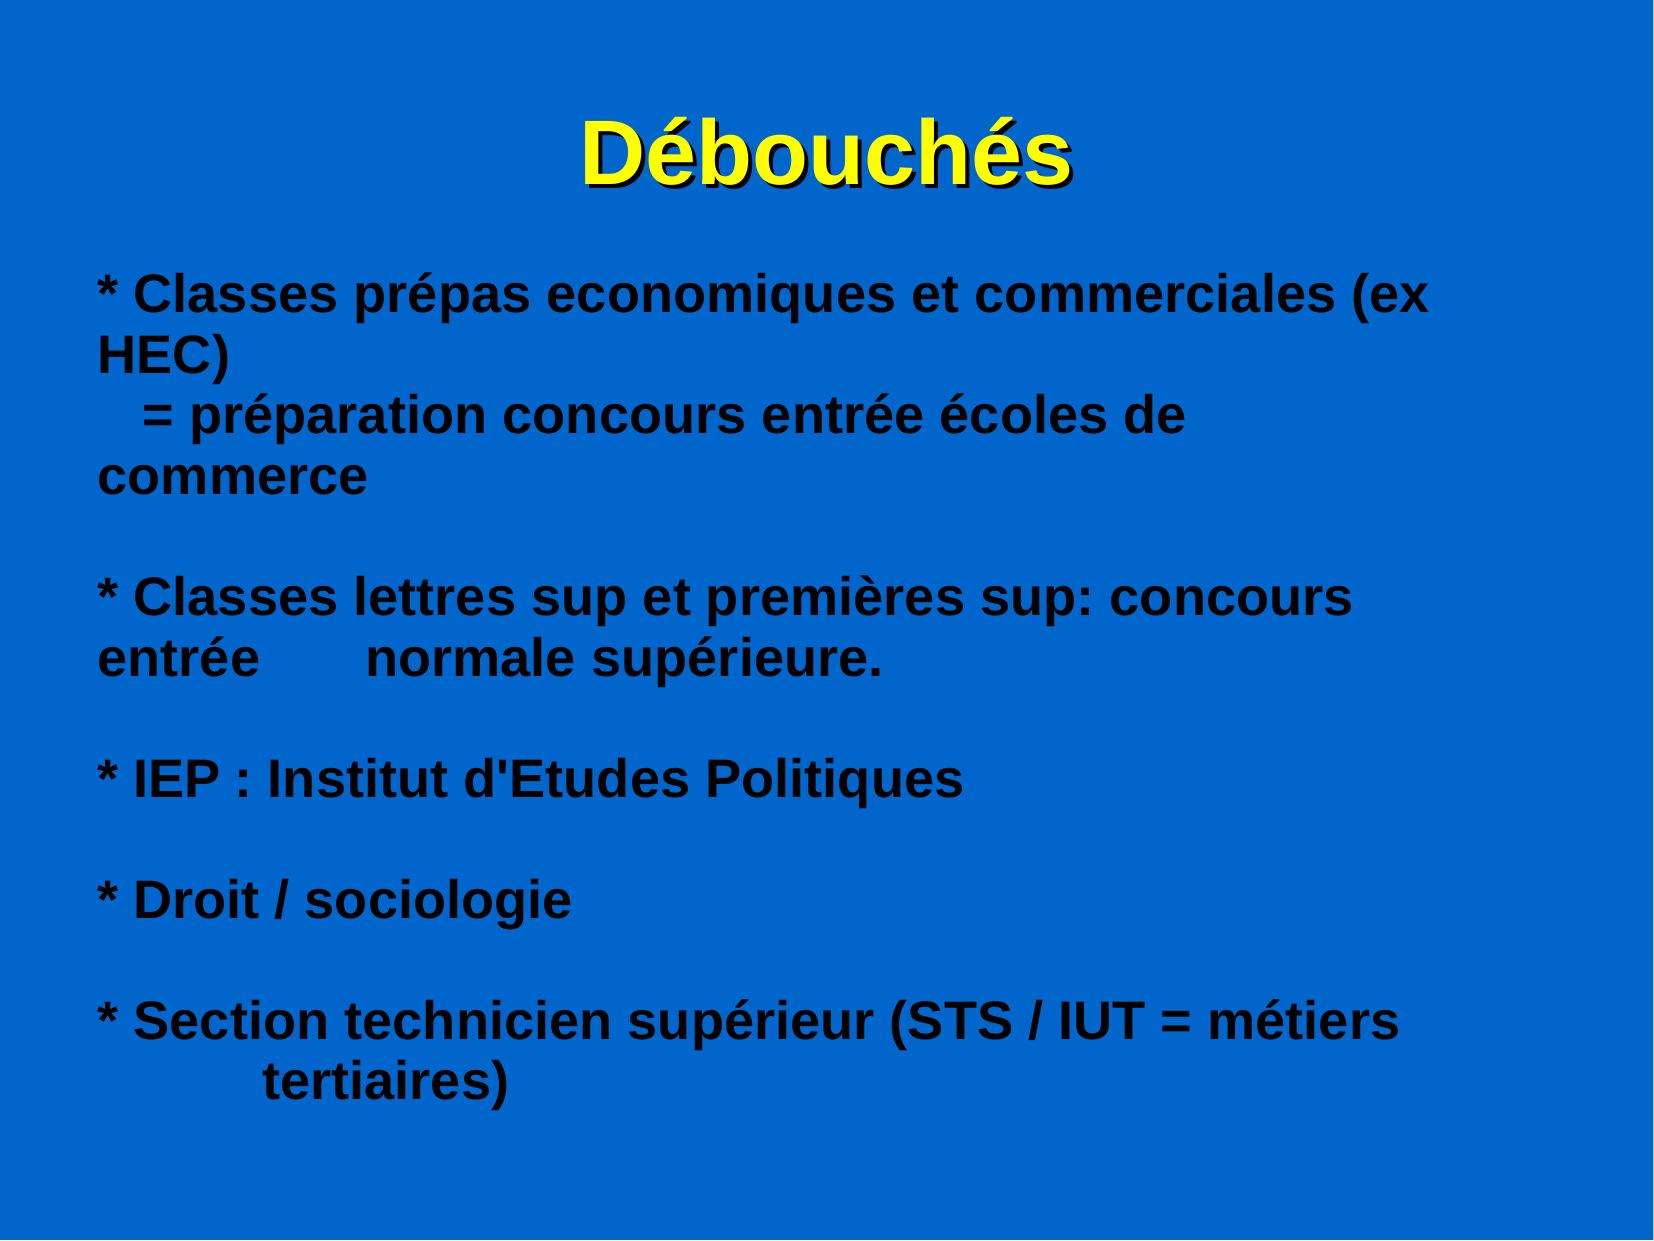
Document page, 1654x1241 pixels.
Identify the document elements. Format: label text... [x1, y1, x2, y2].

title Débouchés [82, 49, 1571, 257]
text_box * Classes prépas economiques et commerciales (ex HEC) = préparation concours entrée écoles de commerce * Classes lettres sup et premières sup: concours entrée normale supérieure. * IEP : Institut d'Etudes Politiques * Droit / sociologie * Section technicien supérieur (STS / IUT = métiers tertiaires) [82, 256, 1489, 1140]
